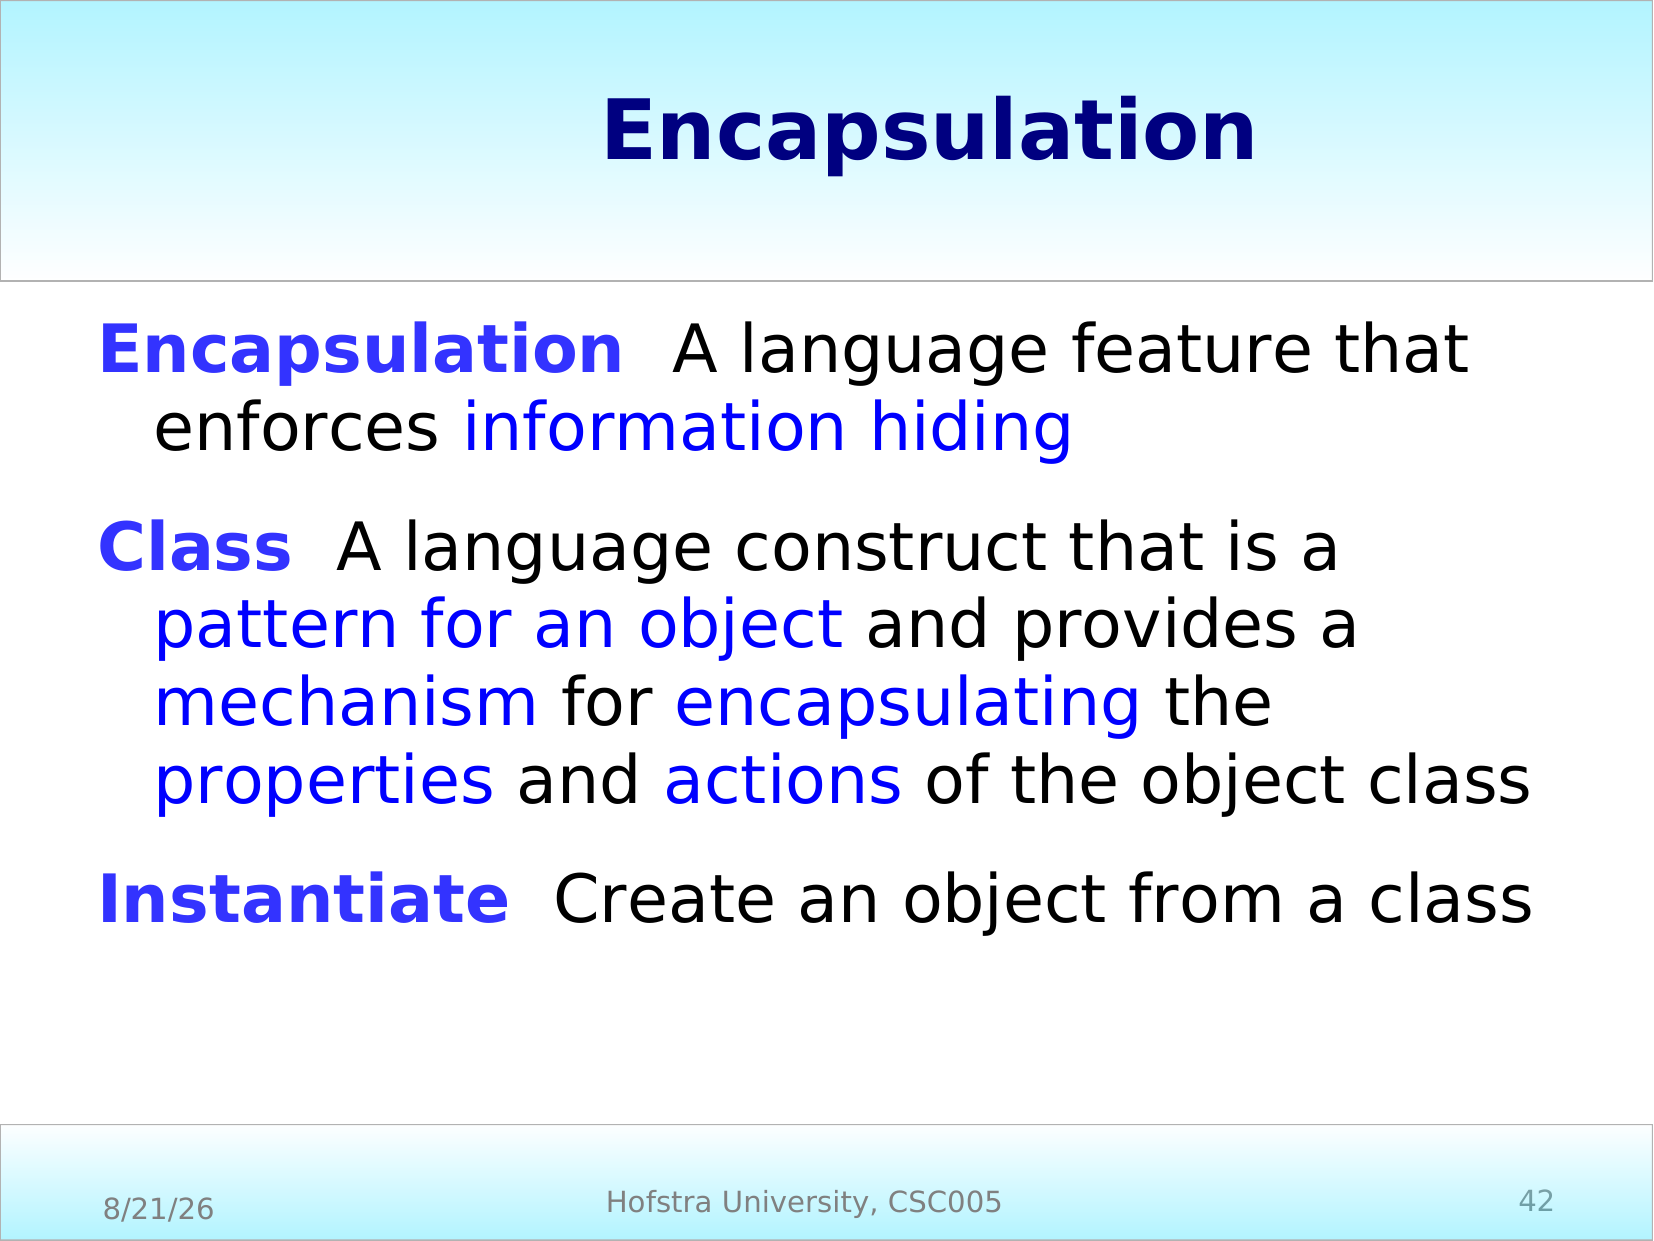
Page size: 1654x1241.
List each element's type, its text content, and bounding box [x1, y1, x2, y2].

title Encapsulation [247, 27, 1612, 235]
list Encapsulation A language feature that enforces information hiding Class A language construct that is a pattern for an object and provides a mechanism for encapsulating the properties and actions of the object class Instantiate Create an object from a class [82, 303, 1571, 1206]
